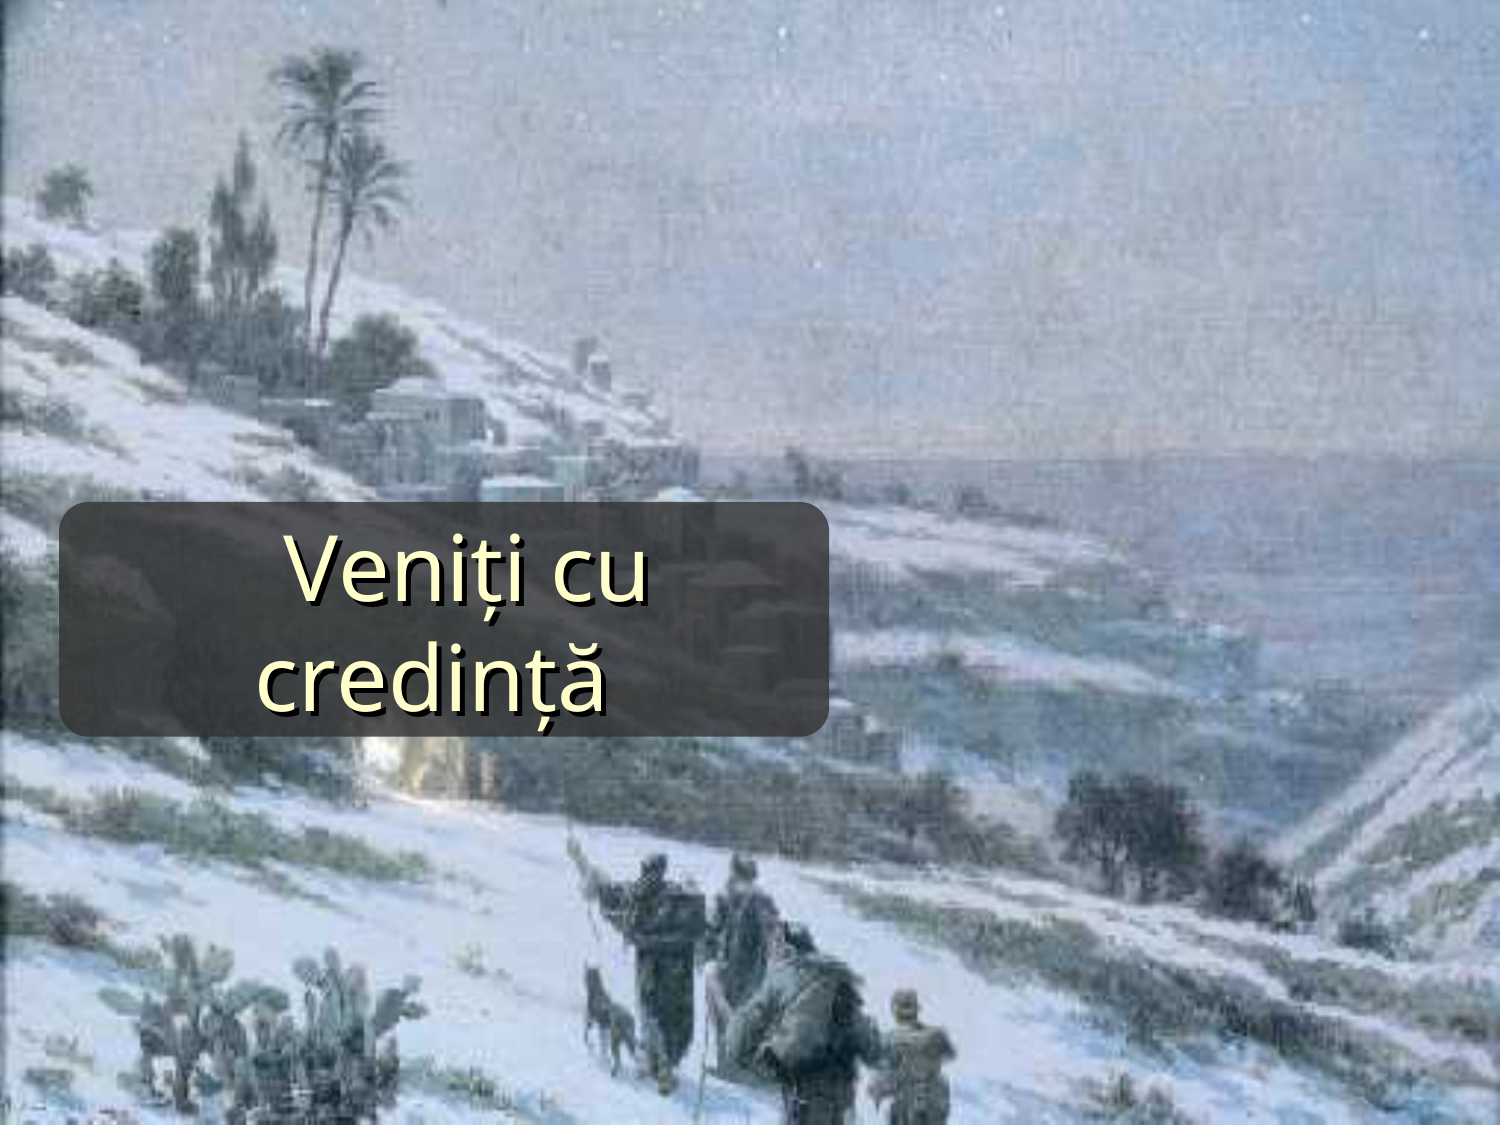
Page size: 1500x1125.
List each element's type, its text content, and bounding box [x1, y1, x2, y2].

picture [0, 0, 1500, 1125]
text_box Veniţi cu credinţă [59, 501, 830, 627]
